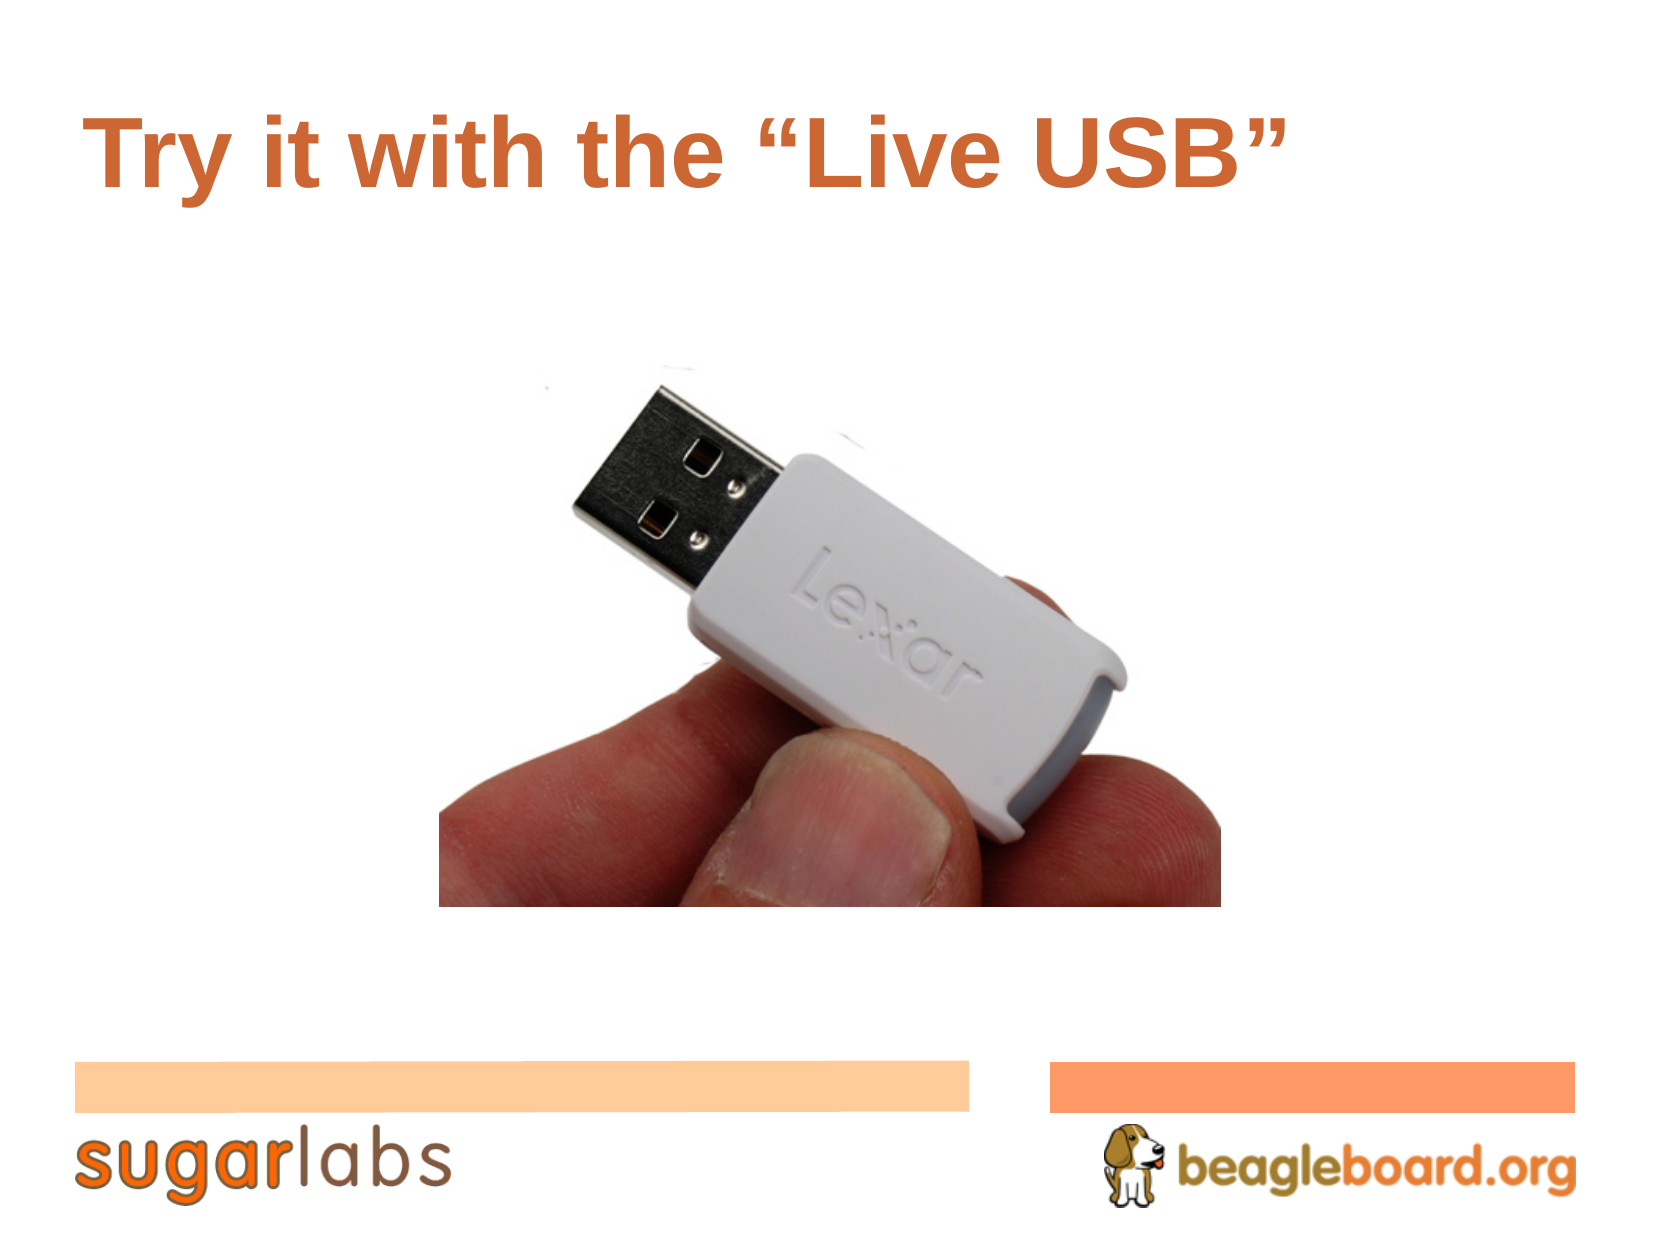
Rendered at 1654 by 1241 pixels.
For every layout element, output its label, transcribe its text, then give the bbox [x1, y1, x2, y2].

picture [75, 1124, 451, 1206]
picture [439, 325, 1221, 907]
title Try it with the “Live USB” [82, 49, 1571, 257]
picture [1104, 1124, 1576, 1208]
